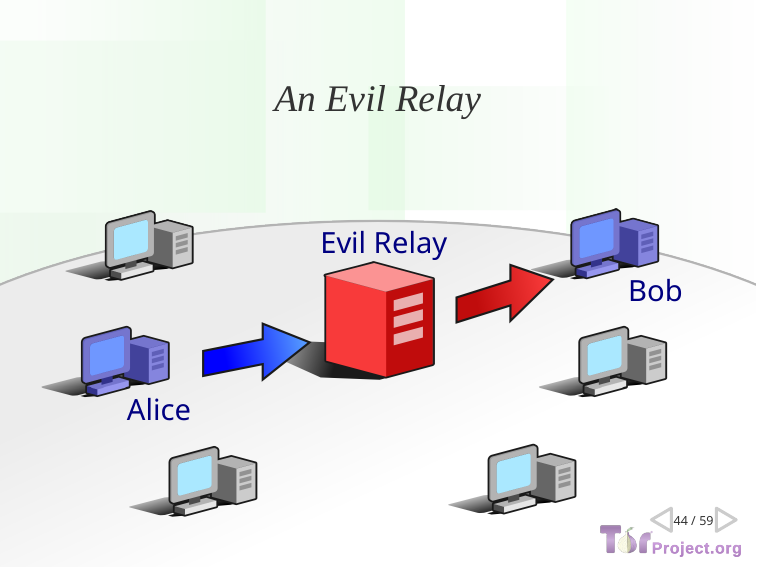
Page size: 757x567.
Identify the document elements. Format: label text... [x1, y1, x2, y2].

text_box <number> / 59 [618, 504, 756, 555]
text_box Bob [599, 262, 712, 316]
text_box Alice [102, 382, 216, 435]
text_box Evil Relay [300, 215, 469, 269]
text_box [716, 508, 737, 532]
text_box [651, 508, 672, 532]
picture [0, 0, 757, 567]
text_box An Evil Relay [0, 70, 756, 127]
